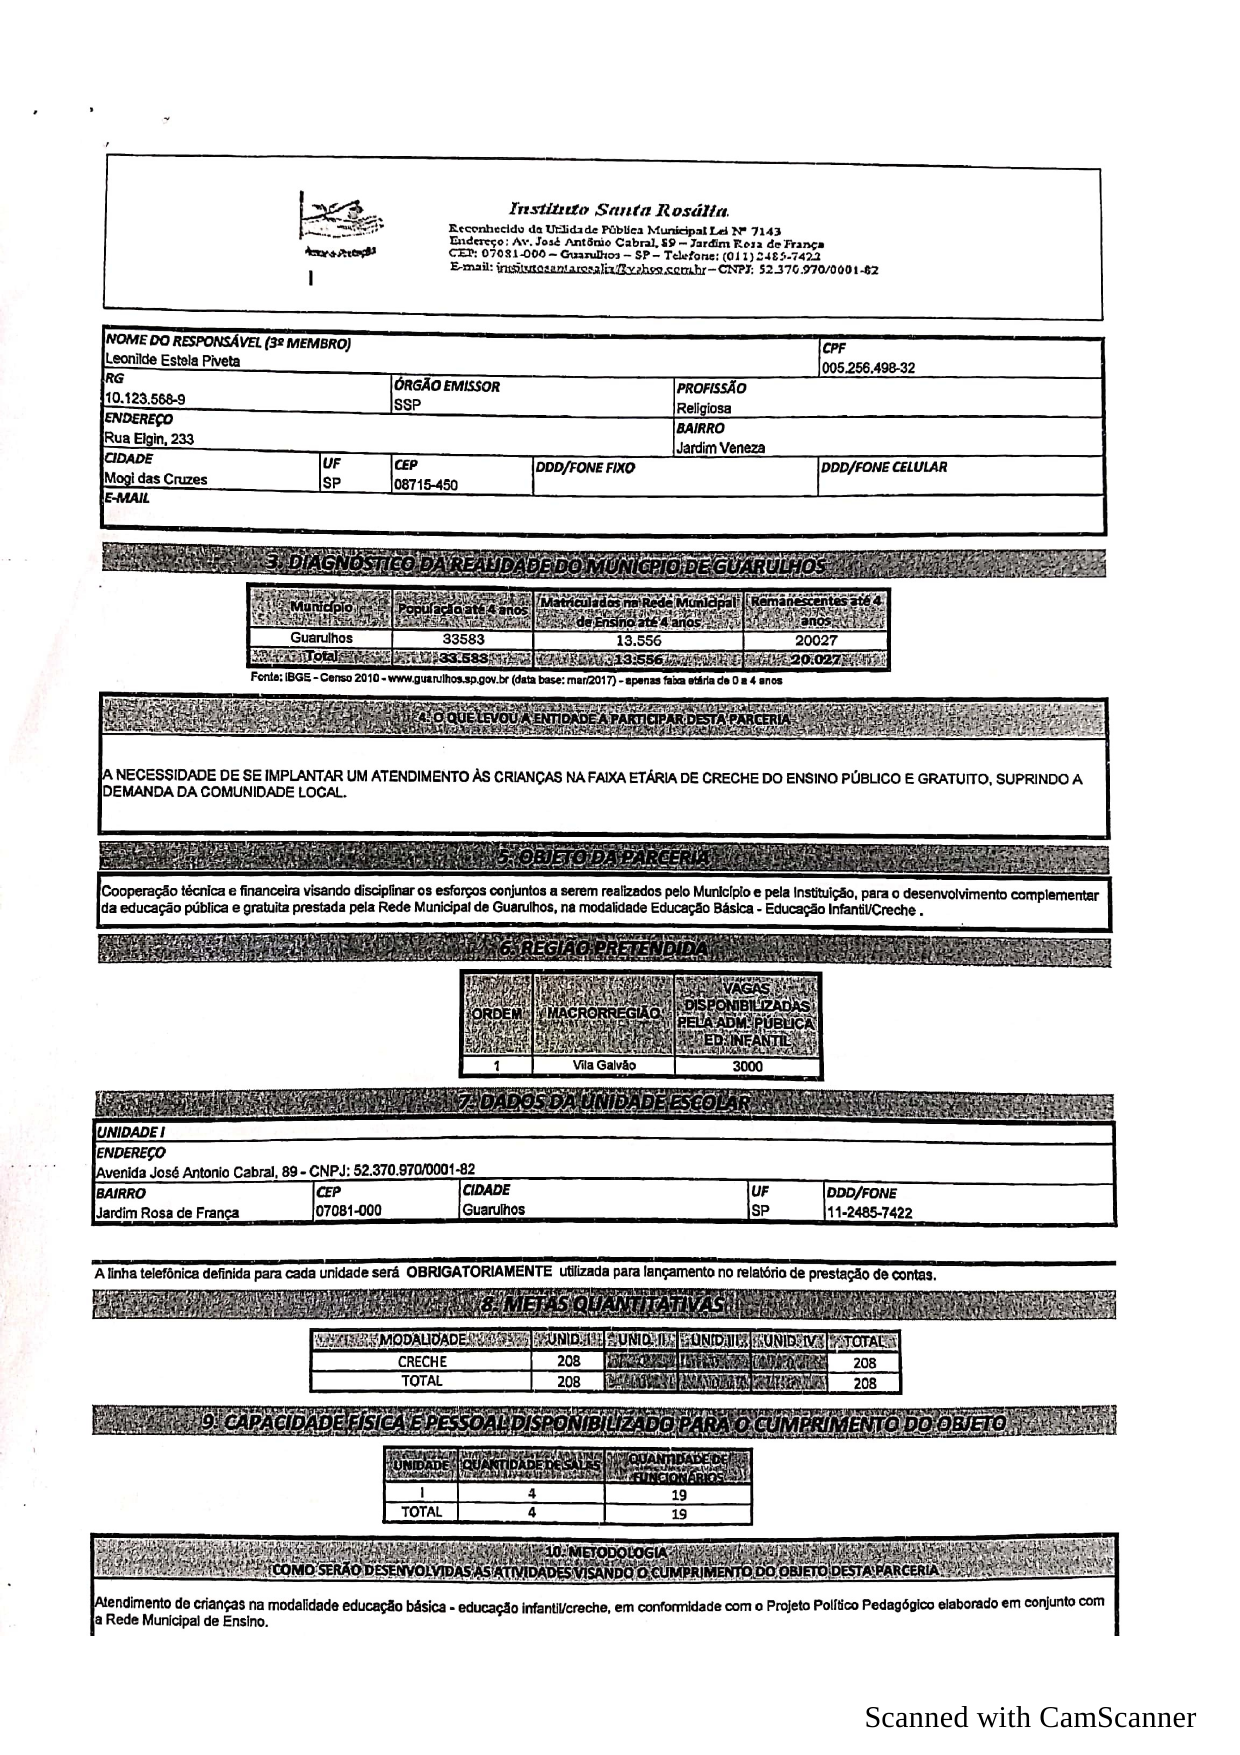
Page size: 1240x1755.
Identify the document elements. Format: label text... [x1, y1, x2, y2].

text_box Scanned with CamScanner [862, 1700, 1200, 1737]
text_box [0, 67, 1240, 1635]
